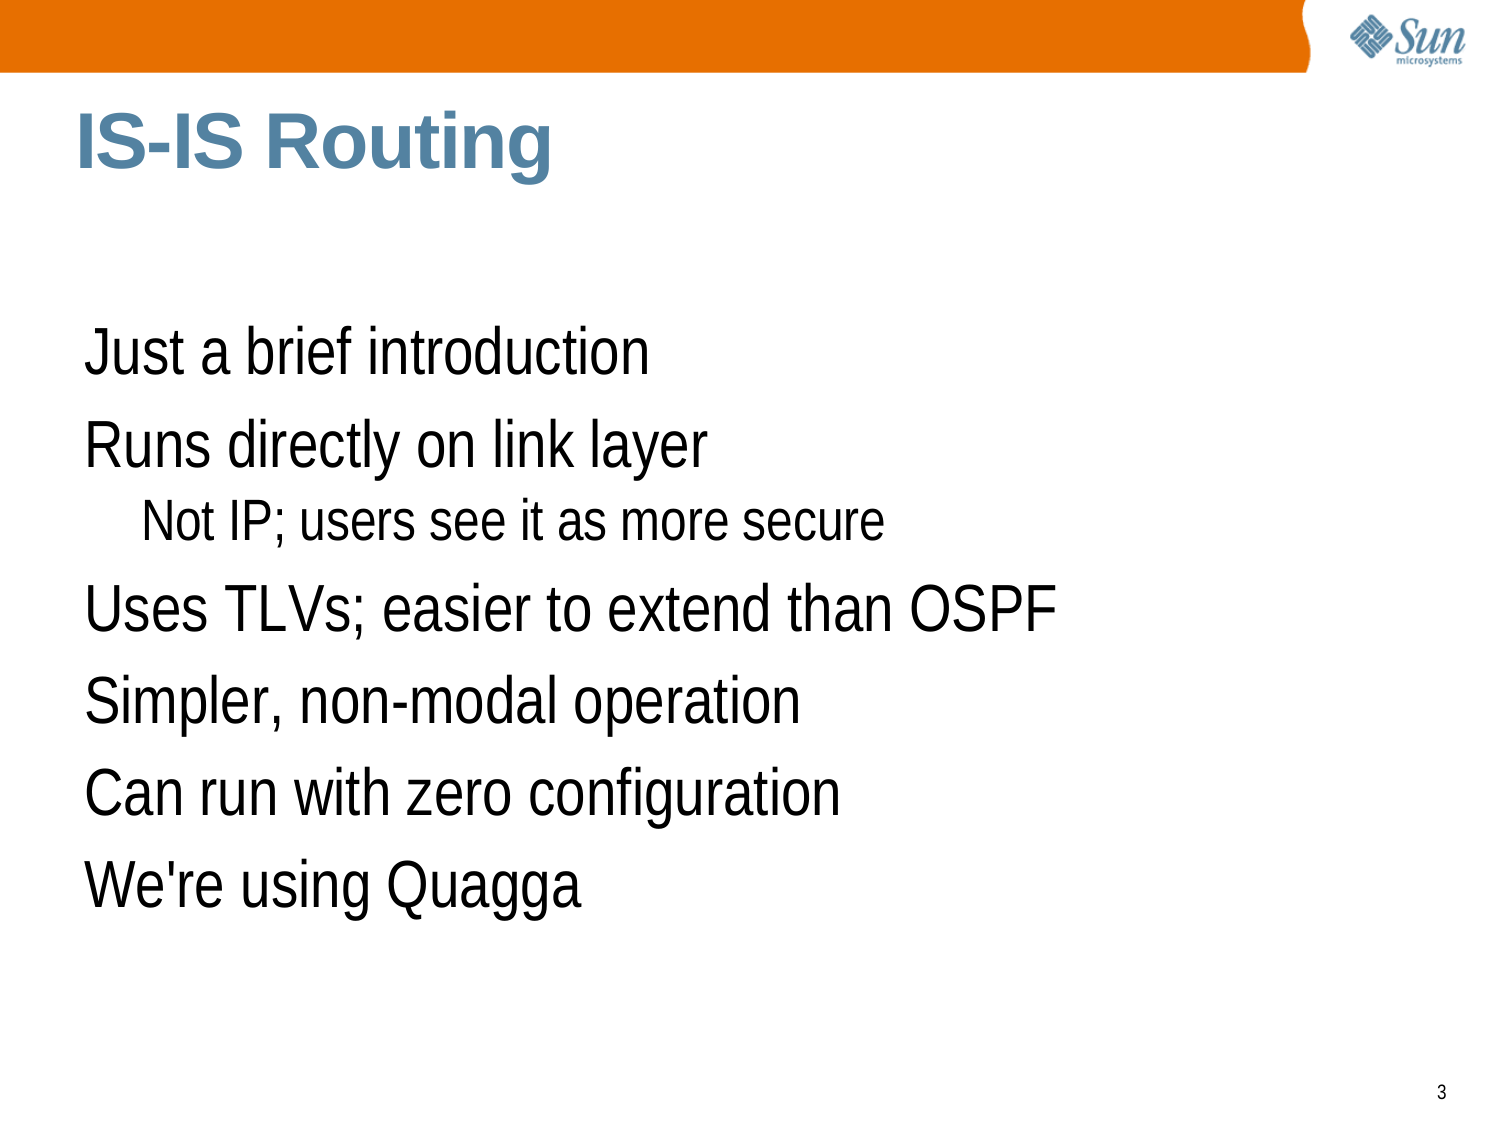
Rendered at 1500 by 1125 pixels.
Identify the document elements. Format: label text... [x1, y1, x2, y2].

picture [0, 0, 1500, 75]
title IS-IS Routing [75, 105, 1438, 210]
list Just a brief introduction Runs directly on link layer Not IP; users see it as more secure Uses TLVs; easier to extend than OSPF Simpler, non-modal operation Can run with zero configuration We're using Quagga [64, 322, 1402, 1017]
